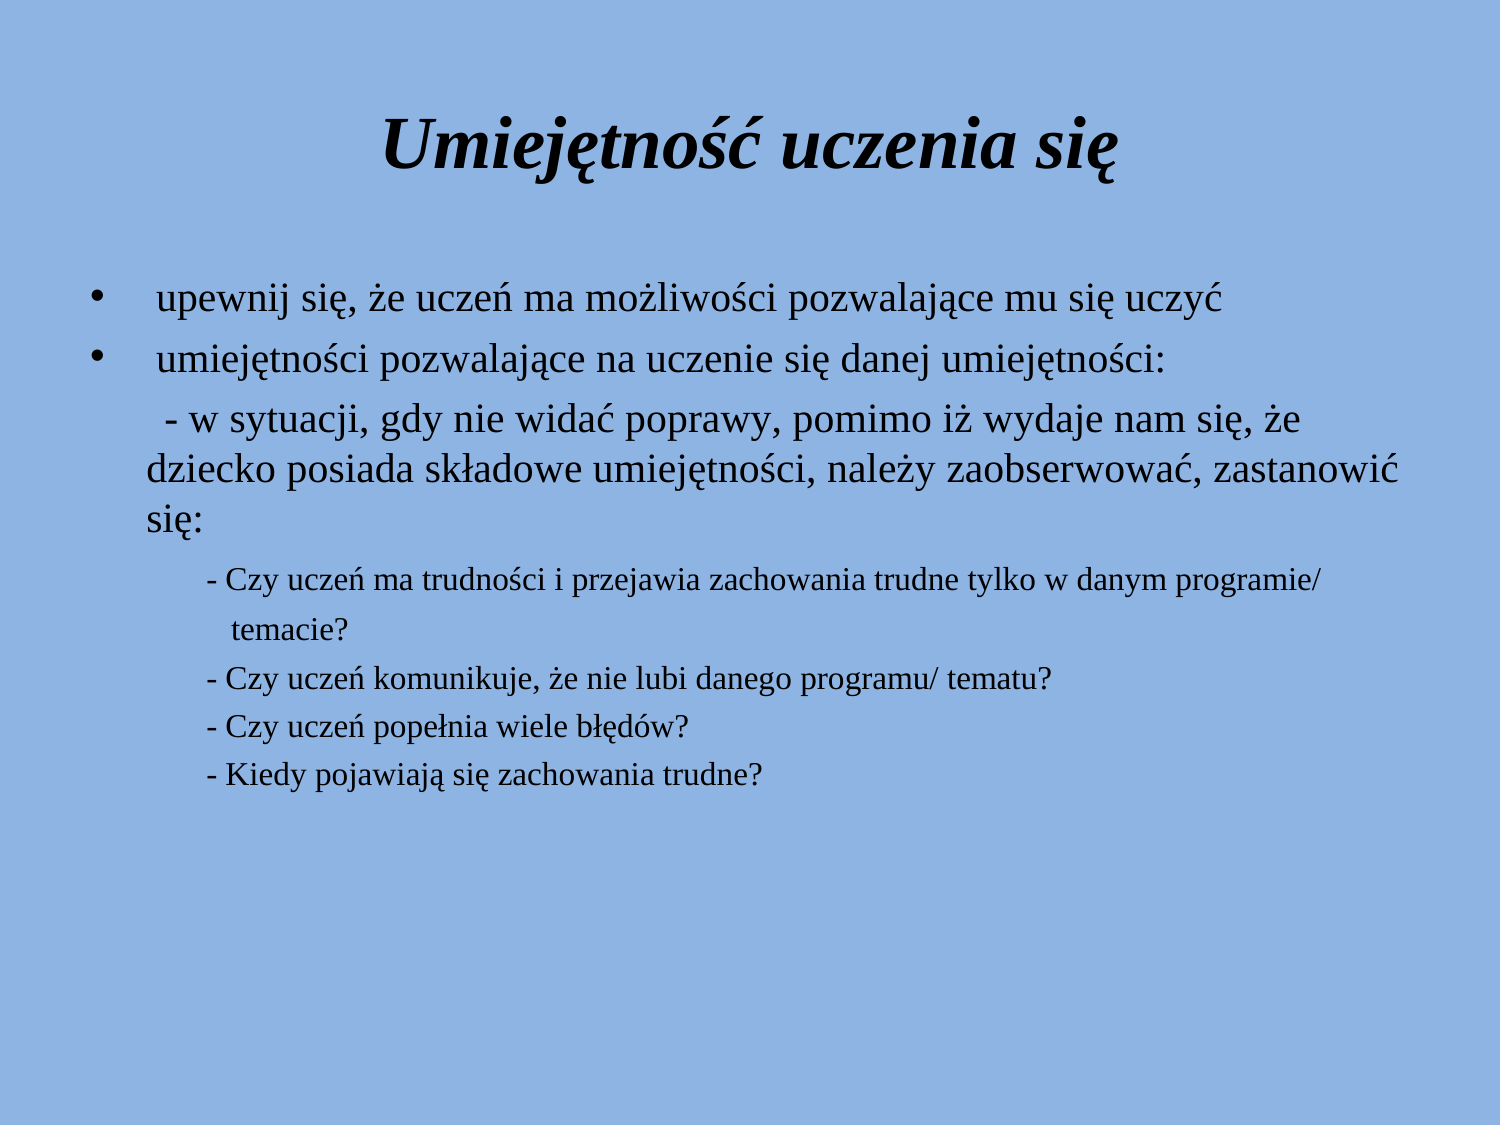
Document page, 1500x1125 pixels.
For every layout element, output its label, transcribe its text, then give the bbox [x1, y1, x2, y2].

text_box Umiejętność uczenia się [75, 45, 1426, 233]
text_box upewnij się, że uczeń ma możliwości pozwalające mu się uczyć umiejętności pozwalające na uczenie się danej umiejętności: - w sytuacji, gdy nie widać poprawy, pomimo iż wydaje nam się, że dziecko posiada składowe umiejętności, należy zaobserwować, zastanowić się: - Czy uczeń ma trudności i przejawia zachowania trudne tylko w danym programie/ temacie? - Czy uczeń komunikuje, że nie lubi danego programu/ tematu? - Czy uczeń popełnia wiele błędów? - Kiedy pojawiają się zachowania trudne? [75, 262, 1426, 1005]
